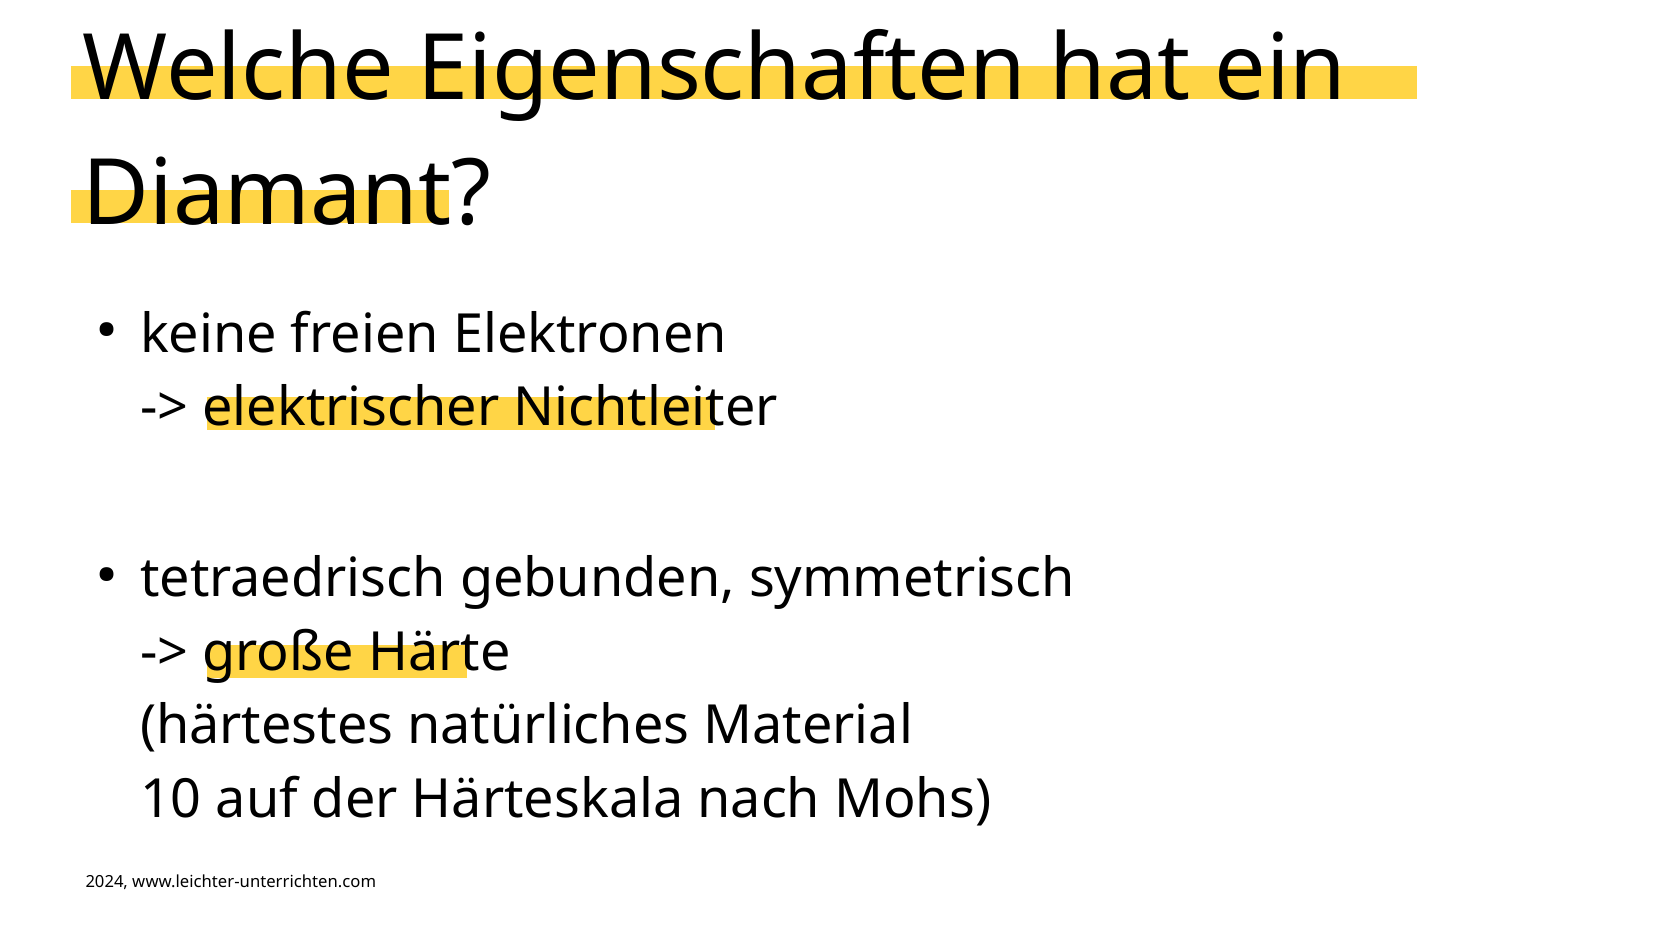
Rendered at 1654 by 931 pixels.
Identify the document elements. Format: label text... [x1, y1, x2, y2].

list keine freien Elektronen -> elektrischer Nichtleiter tetraedrisch gebunden, symmetrisch -> große Härte (härtestes natürliches Material 10 auf der Härteskala nach Mohs) [82, 294, 1571, 834]
title Welche Eigenschaften hat ein Diamant? [82, 1, 1571, 253]
